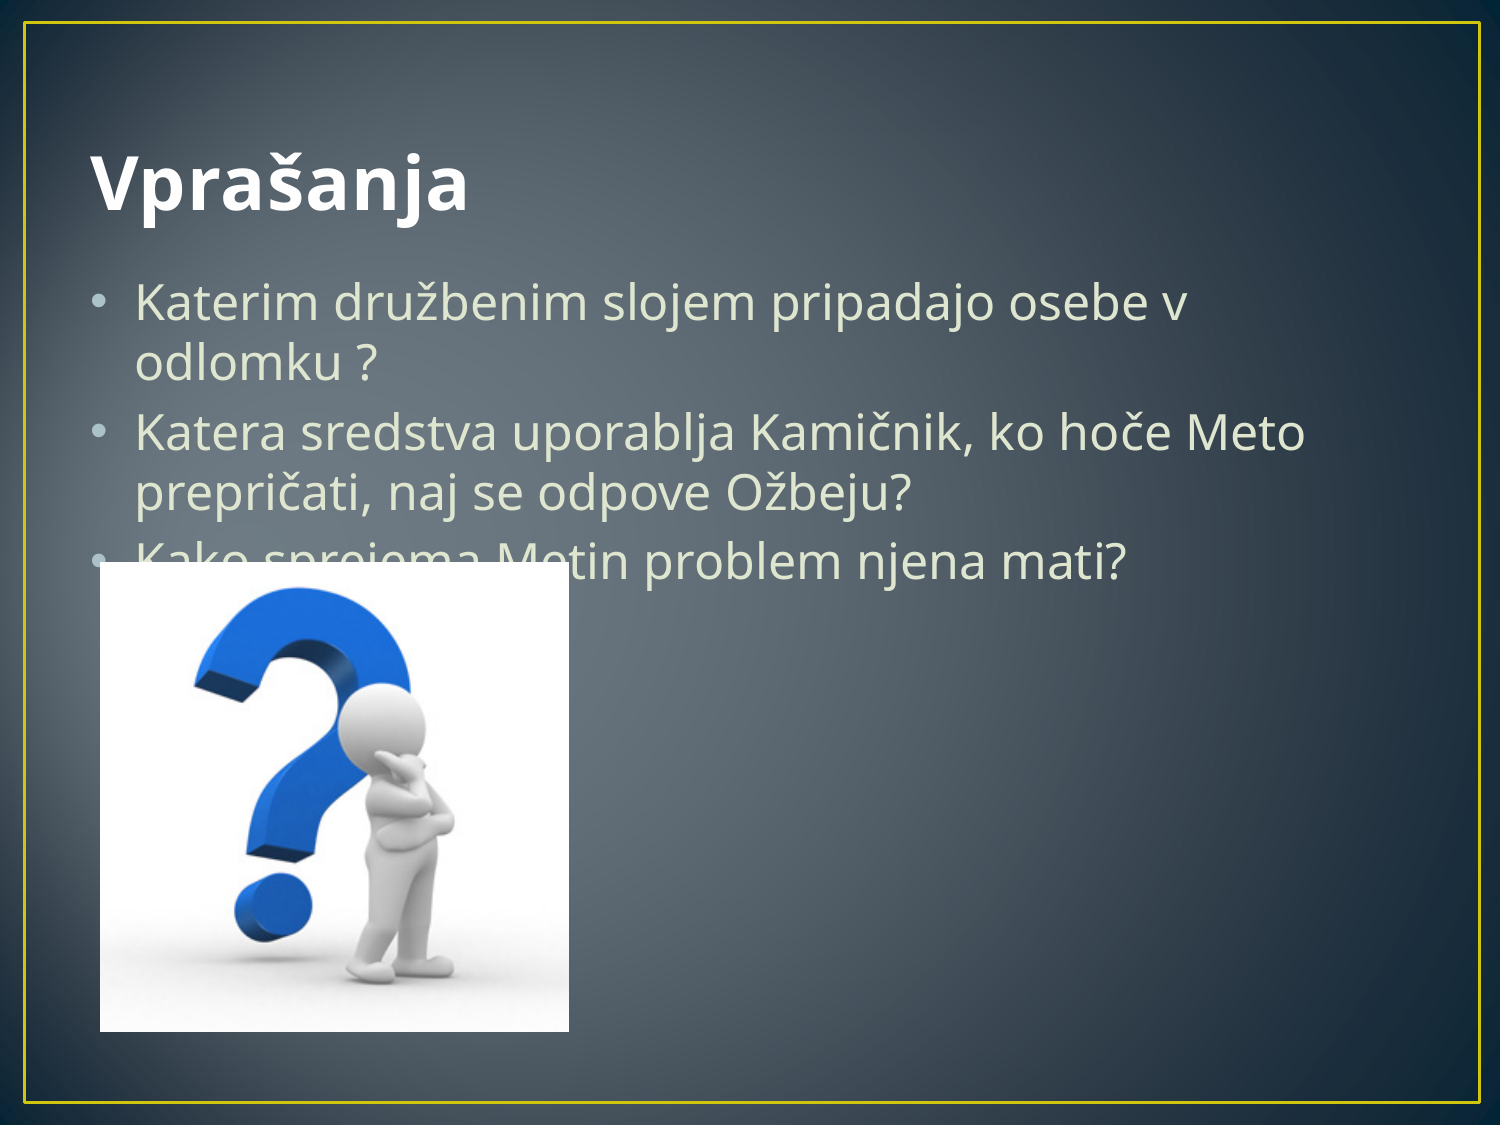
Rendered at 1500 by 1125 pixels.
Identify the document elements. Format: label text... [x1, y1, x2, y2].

title Vprašanja [75, 45, 1425, 233]
picture [0, 0, 1500, 1125]
list Katerim družbenim slojem pripadajo osebe v odlomku ? Katera sredstva uporablja Kamičnik, ko hoče Meto prepričati, naj se odpove Ožbeju? Kako sprejema Metin problem njena mati? [75, 262, 1425, 1005]
